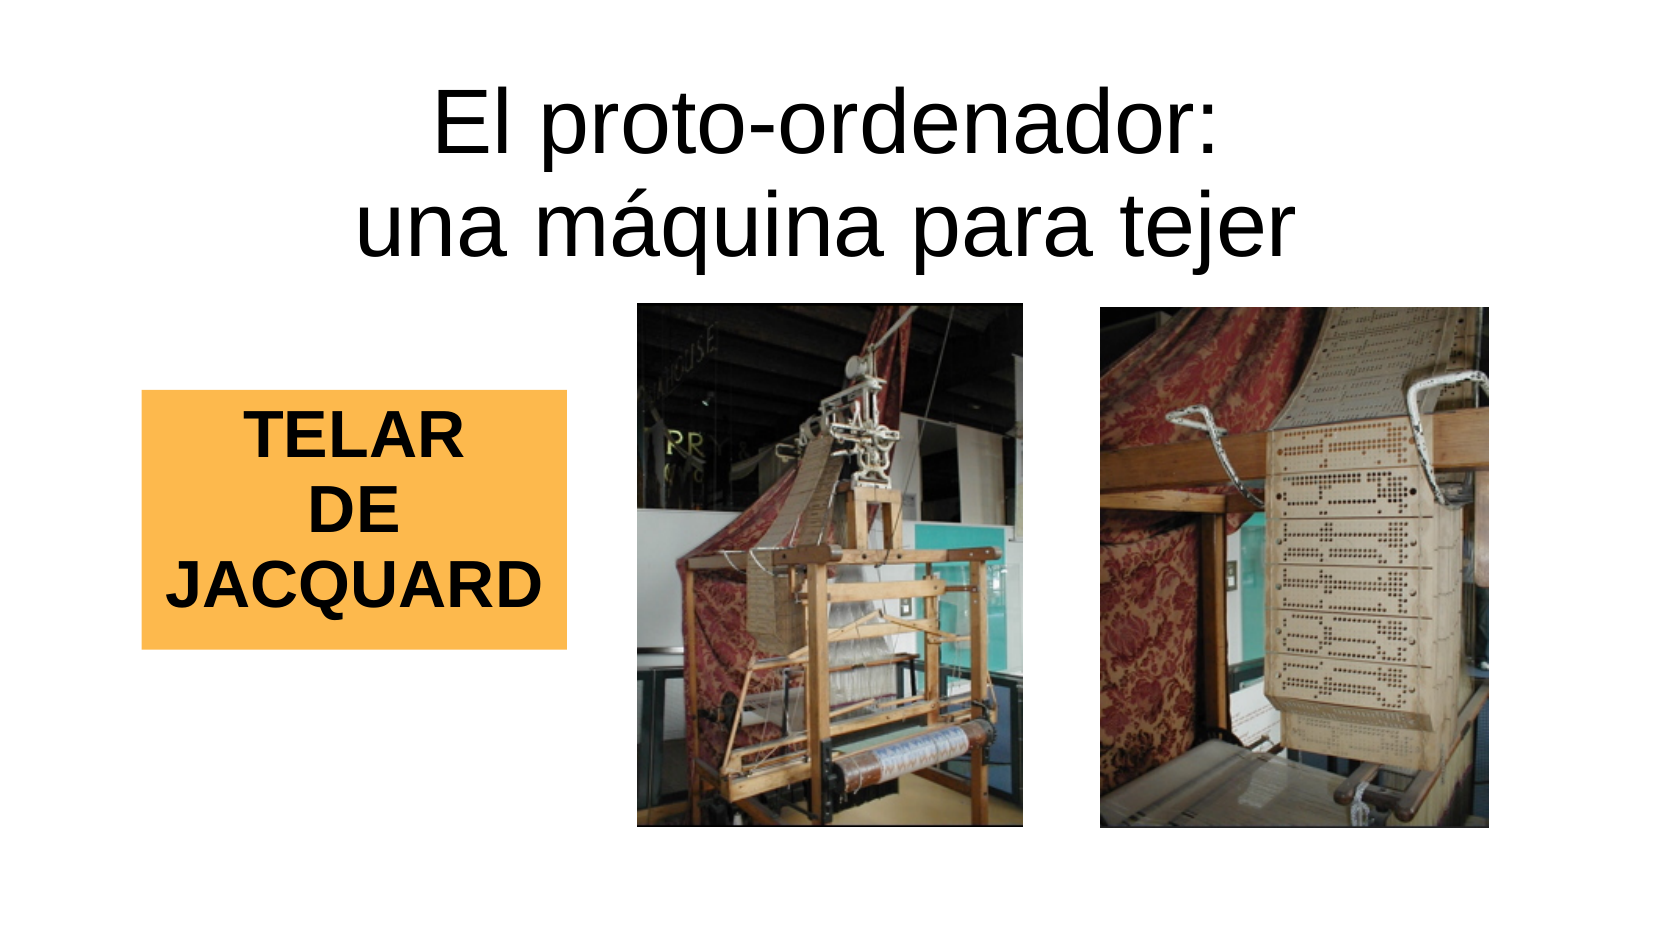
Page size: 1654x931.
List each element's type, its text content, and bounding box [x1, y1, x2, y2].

title El proto-ordenador: una máquina para tejer [82, 70, 1571, 276]
text_box TELAR DE JACQUARD [141, 389, 567, 650]
picture [1100, 307, 1489, 828]
picture [637, 303, 1023, 827]
